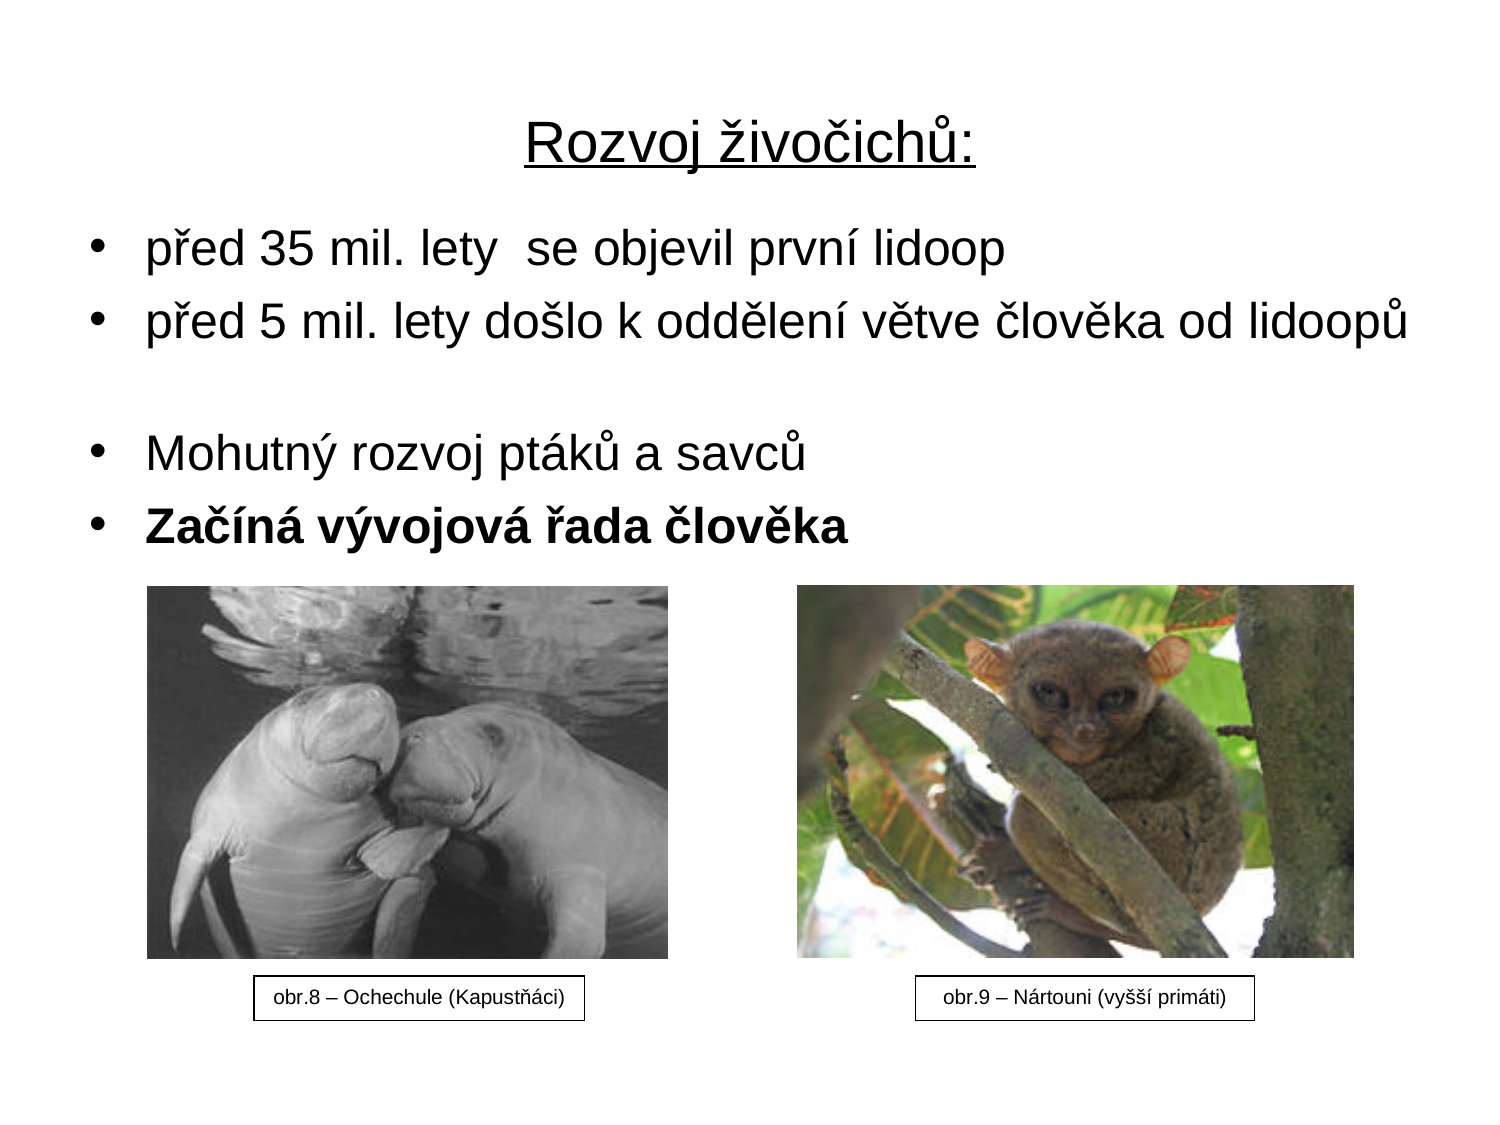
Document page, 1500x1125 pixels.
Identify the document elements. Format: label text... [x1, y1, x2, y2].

text_box obr.9 – Nártouni (vyšší primáti) [915, 976, 1255, 1021]
list před 35 mil. lety se objevil první lidoop před 5 mil. lety došlo k oddělení větve člověka od lidoopů Mohutný rozvoj ptáků a savců Začíná vývojová řada člověka [75, 208, 1426, 1006]
title Rozvoj živočichů: [75, 26, 1426, 208]
picture [147, 586, 668, 959]
text_box obr.8 – Ochechule (Kapustňáci) [253, 976, 585, 1021]
picture [797, 585, 1354, 958]
